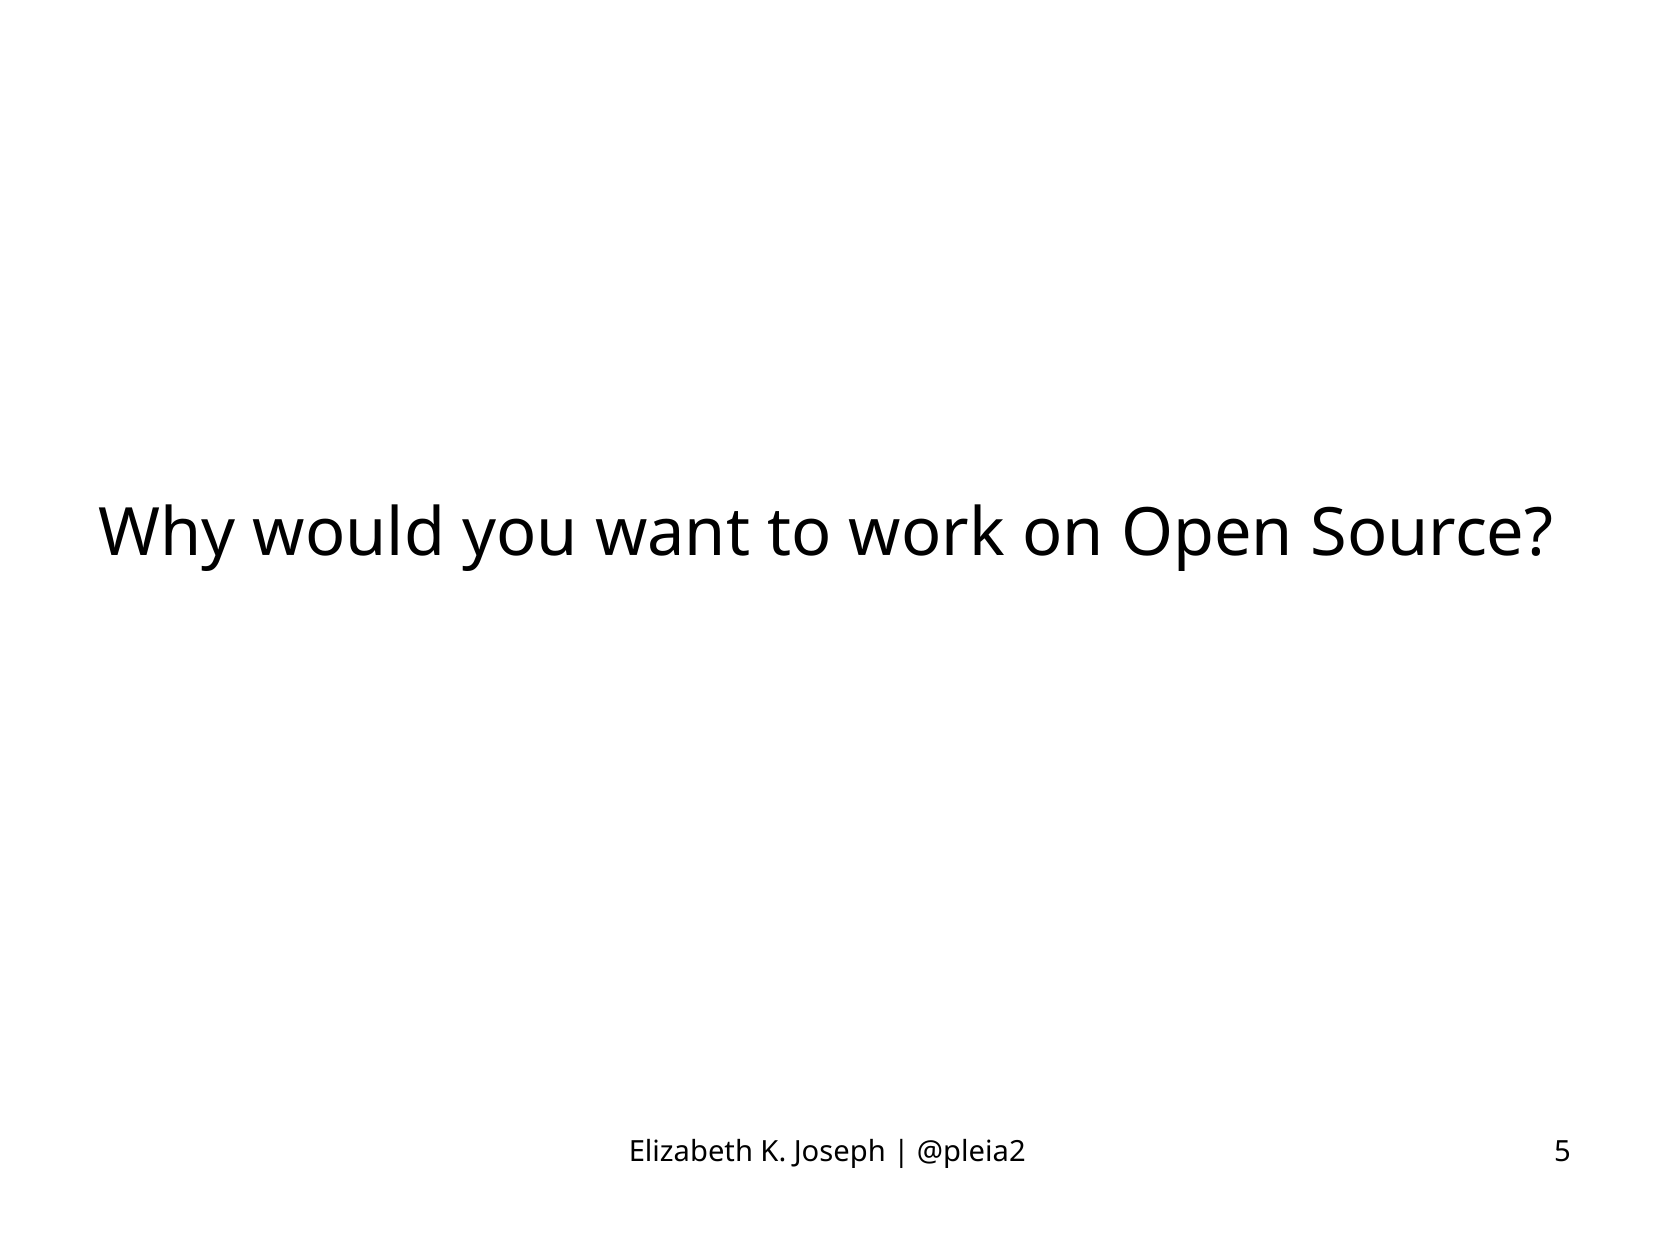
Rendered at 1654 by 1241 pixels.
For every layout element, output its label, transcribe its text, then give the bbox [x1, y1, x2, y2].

subtitle Why would you want to work on Open Source? [82, 49, 1571, 1010]
